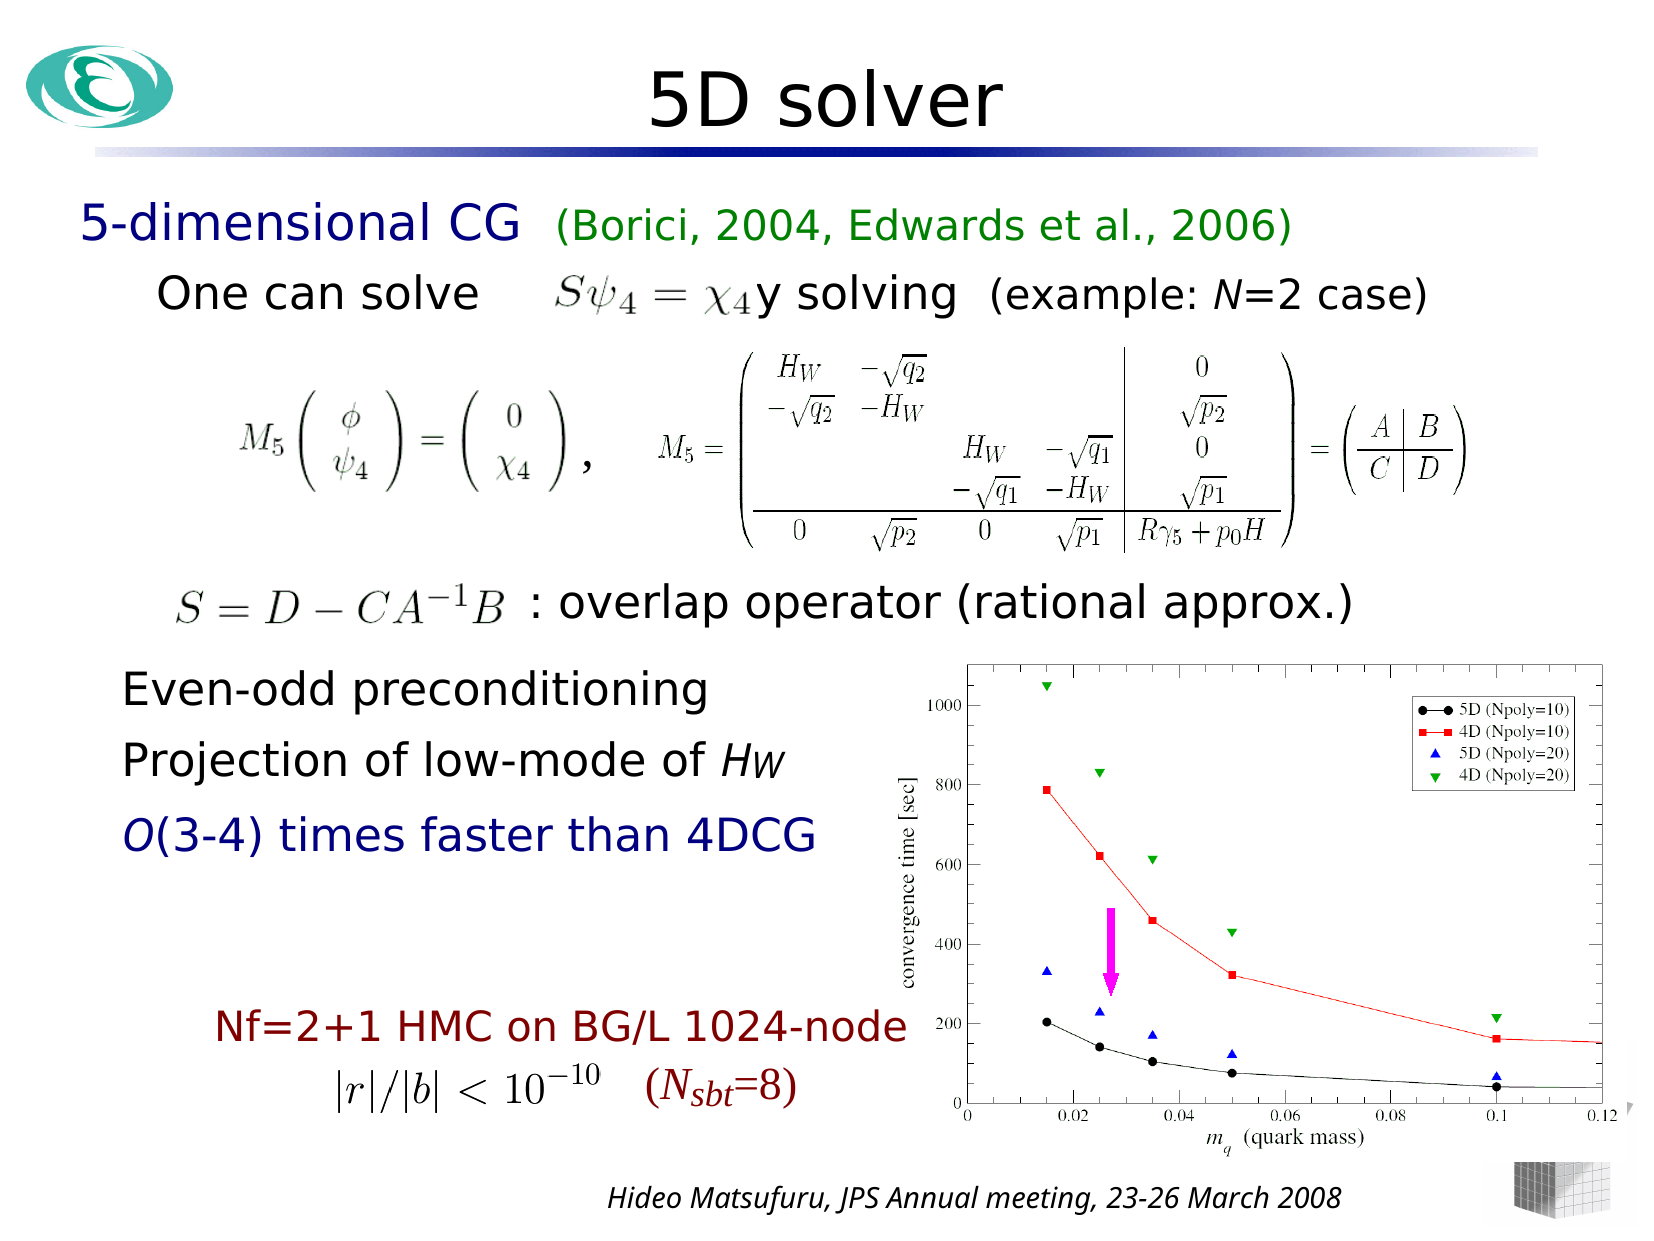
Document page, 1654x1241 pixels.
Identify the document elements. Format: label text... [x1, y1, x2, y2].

picture [551, 270, 757, 323]
text_box , [581, 421, 595, 483]
picture [20, 37, 179, 136]
picture [237, 384, 575, 501]
picture [655, 388, 1473, 558]
list Even-odd preconditioning Projection of low-mode of HW O(3-4) times faster than 4DCG [26, 662, 889, 886]
picture [889, 657, 1639, 1226]
text_box Nf=2+1 HMC on BG/L 1024-node [214, 1003, 909, 1052]
picture [338, 1063, 601, 1113]
text_box : overlap operator (rational approx.) [528, 575, 1356, 630]
text_box (Nsbt=8) [644, 1059, 798, 1119]
list 5-dimensional CG (Borici, 2004, Edwards et al., 2006) One can solve by solving (example: N=2 case) [61, 194, 1585, 388]
title 5D solver [201, 47, 1450, 154]
picture [169, 581, 510, 634]
text_box [1103, 908, 1119, 996]
picture [95, 147, 1538, 157]
